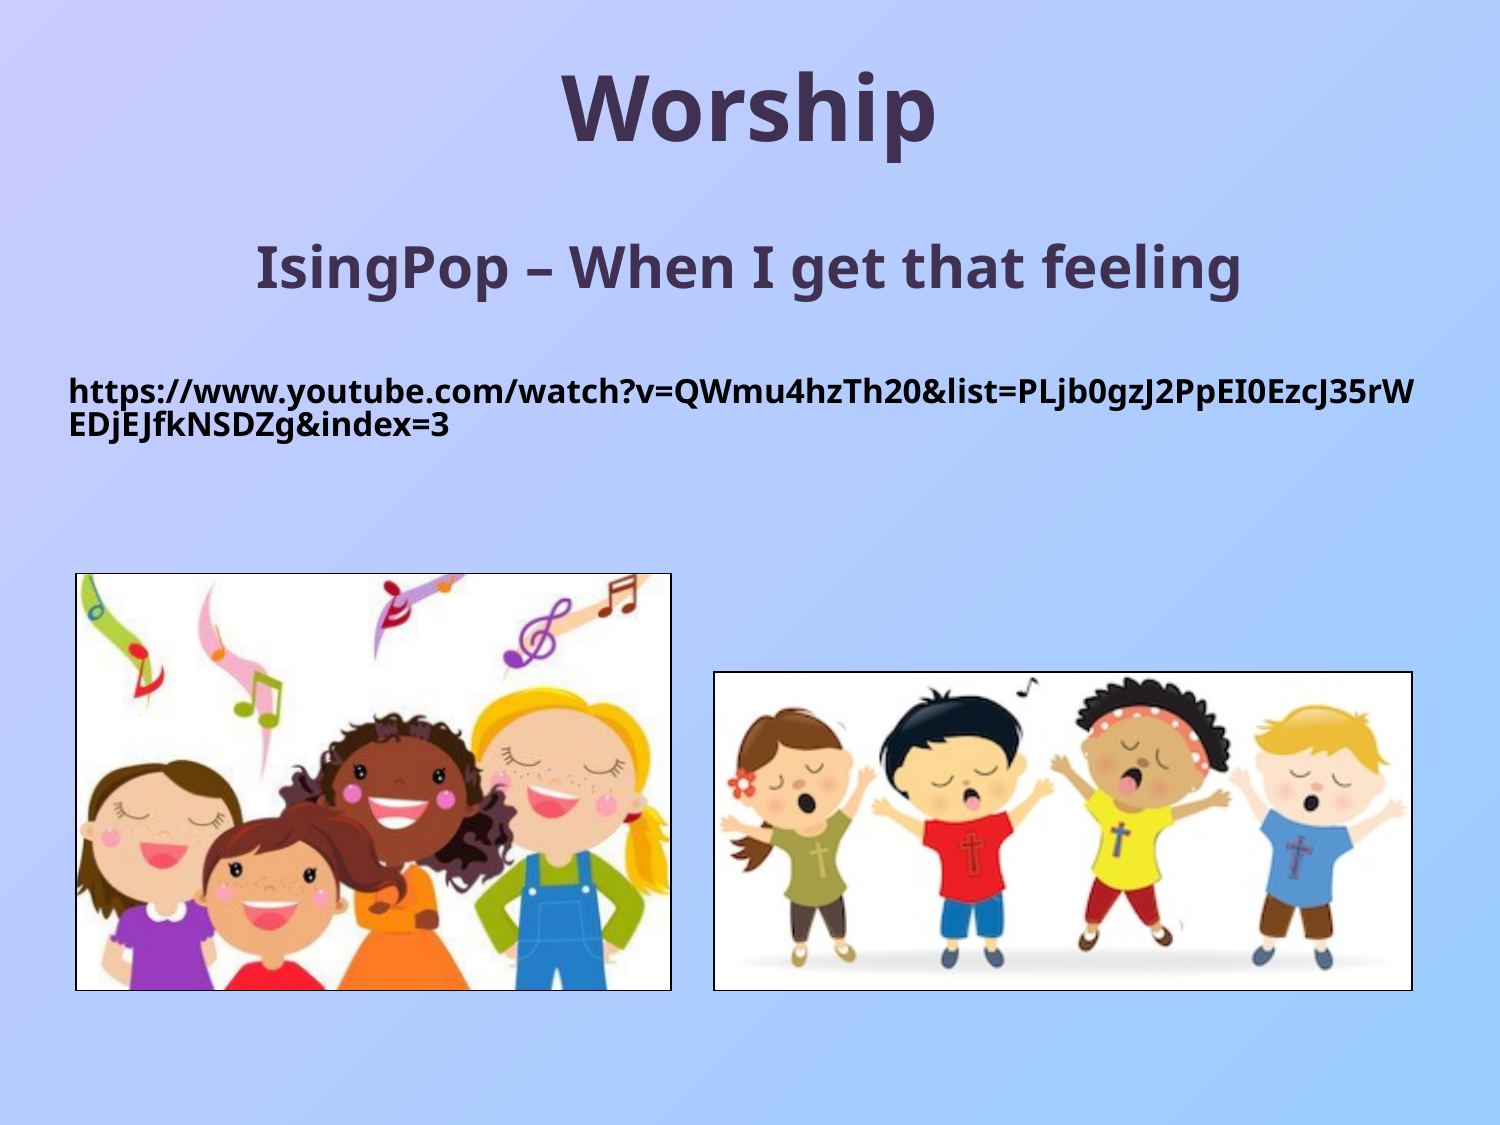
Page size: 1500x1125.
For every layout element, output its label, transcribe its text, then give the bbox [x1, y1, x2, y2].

picture [714, 672, 1412, 990]
picture [76, 574, 671, 990]
text_box Worship IsingPop – When I get that feeling https://www.youtube.com/watch?v=QWmu4hzTh20&list=PLjb0gzJ2PpEI0EzcJ35rWEDjEJfkNSDZg&index=3 [53, 42, 1447, 462]
